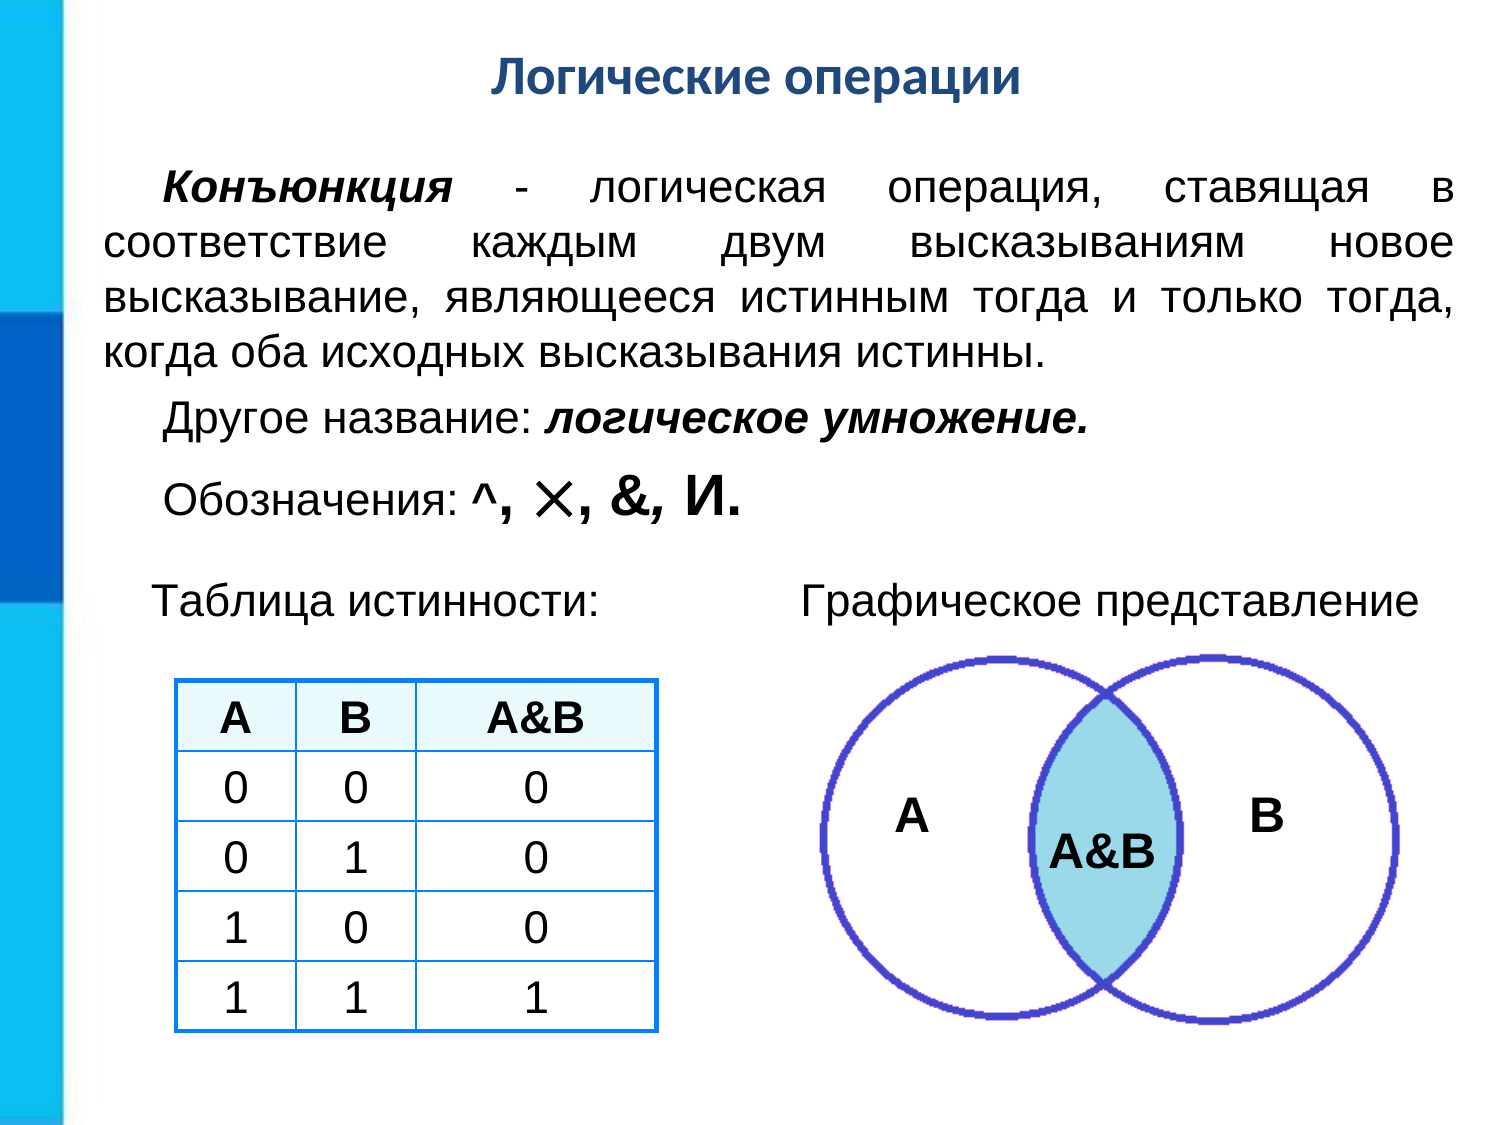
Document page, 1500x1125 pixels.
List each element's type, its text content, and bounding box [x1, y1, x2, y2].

table_cell 0 [178, 752, 295, 820]
table_header В [297, 683, 415, 750]
table_cell 0 [297, 892, 415, 960]
table_cell 1 [178, 962, 295, 1029]
picture [0, 0, 1500, 1125]
text_box B [1234, 774, 1306, 851]
table_cell 0 [417, 892, 654, 960]
text_box Таблица истинности: [76, 562, 668, 633]
text_box А&В [1033, 810, 1176, 887]
table_header А&В [417, 683, 654, 750]
text_box Графическое представление [726, 562, 1459, 633]
table_cell 0 [178, 822, 295, 890]
table_header А [178, 683, 295, 750]
table_cell 1 [417, 962, 654, 1029]
table_cell 0 [417, 822, 654, 890]
table_cell 0 [297, 752, 415, 820]
table_cell 1 [297, 822, 415, 890]
table_cell 0 [417, 752, 654, 820]
text_box Логические операции [88, 31, 1425, 114]
text_box Конъюнкция - логическая операция, ставящая в соответствие каждым двум высказываниям новое высказывание, являющееся истинным тогда и только тогда, когда оба исходных высказывания истинны. Другое название: логическое умножение. Обозначения: ^, , &, И. [88, 148, 1471, 536]
table_cell 1 [178, 892, 295, 960]
text_box A [879, 774, 951, 851]
table_cell 1 [297, 962, 415, 1029]
